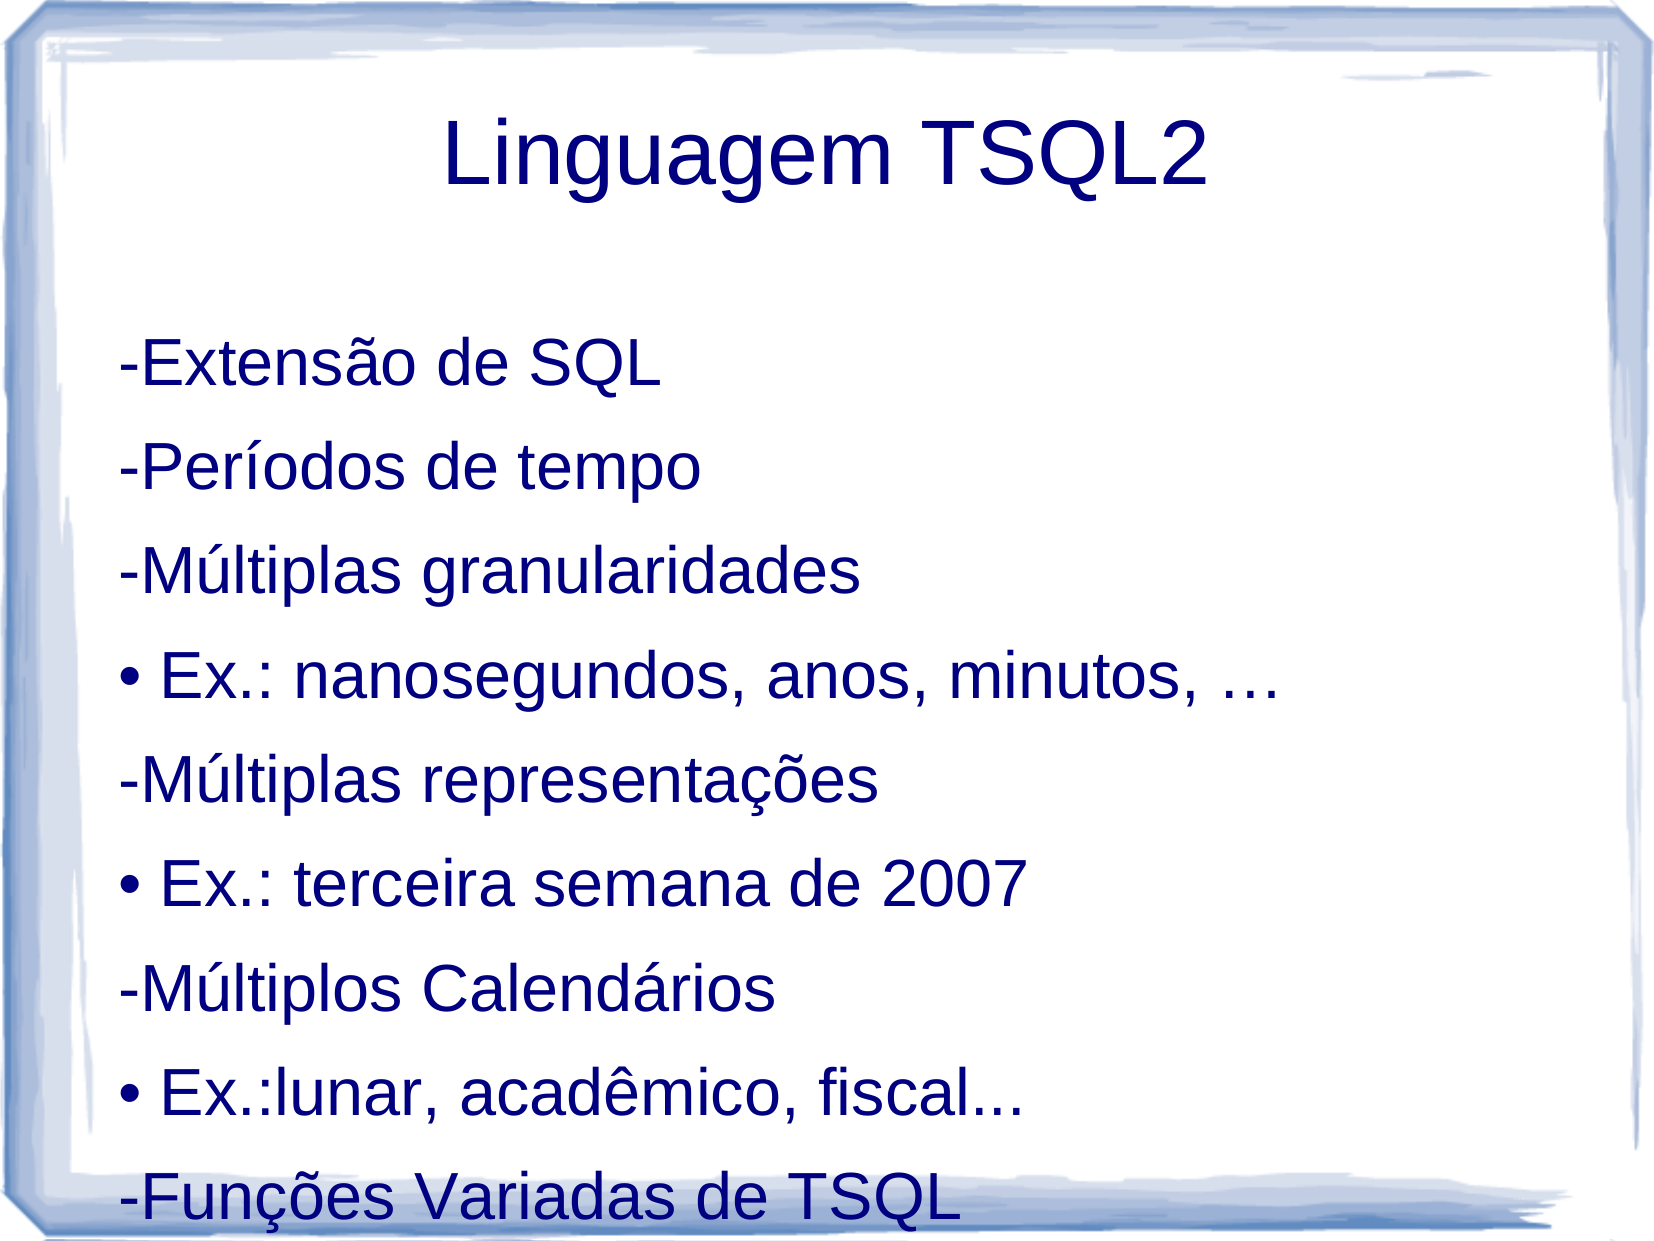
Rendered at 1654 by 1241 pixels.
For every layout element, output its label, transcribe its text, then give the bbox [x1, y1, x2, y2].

list -Extensão de SQL -Períodos de tempo -Múltiplas granularidades • Ex.: nanosegundos, anos, minutos, … -Múltiplas representações • Ex.: terceira semana de 2007 -Múltiplos Calendários • Ex.:lunar, acadêmico, fiscal... -Funções Variadas de TSQL [118, 324, 1571, 1234]
title Linguagem TSQL2 [82, 49, 1571, 257]
picture [0, 0, 1654, 1241]
